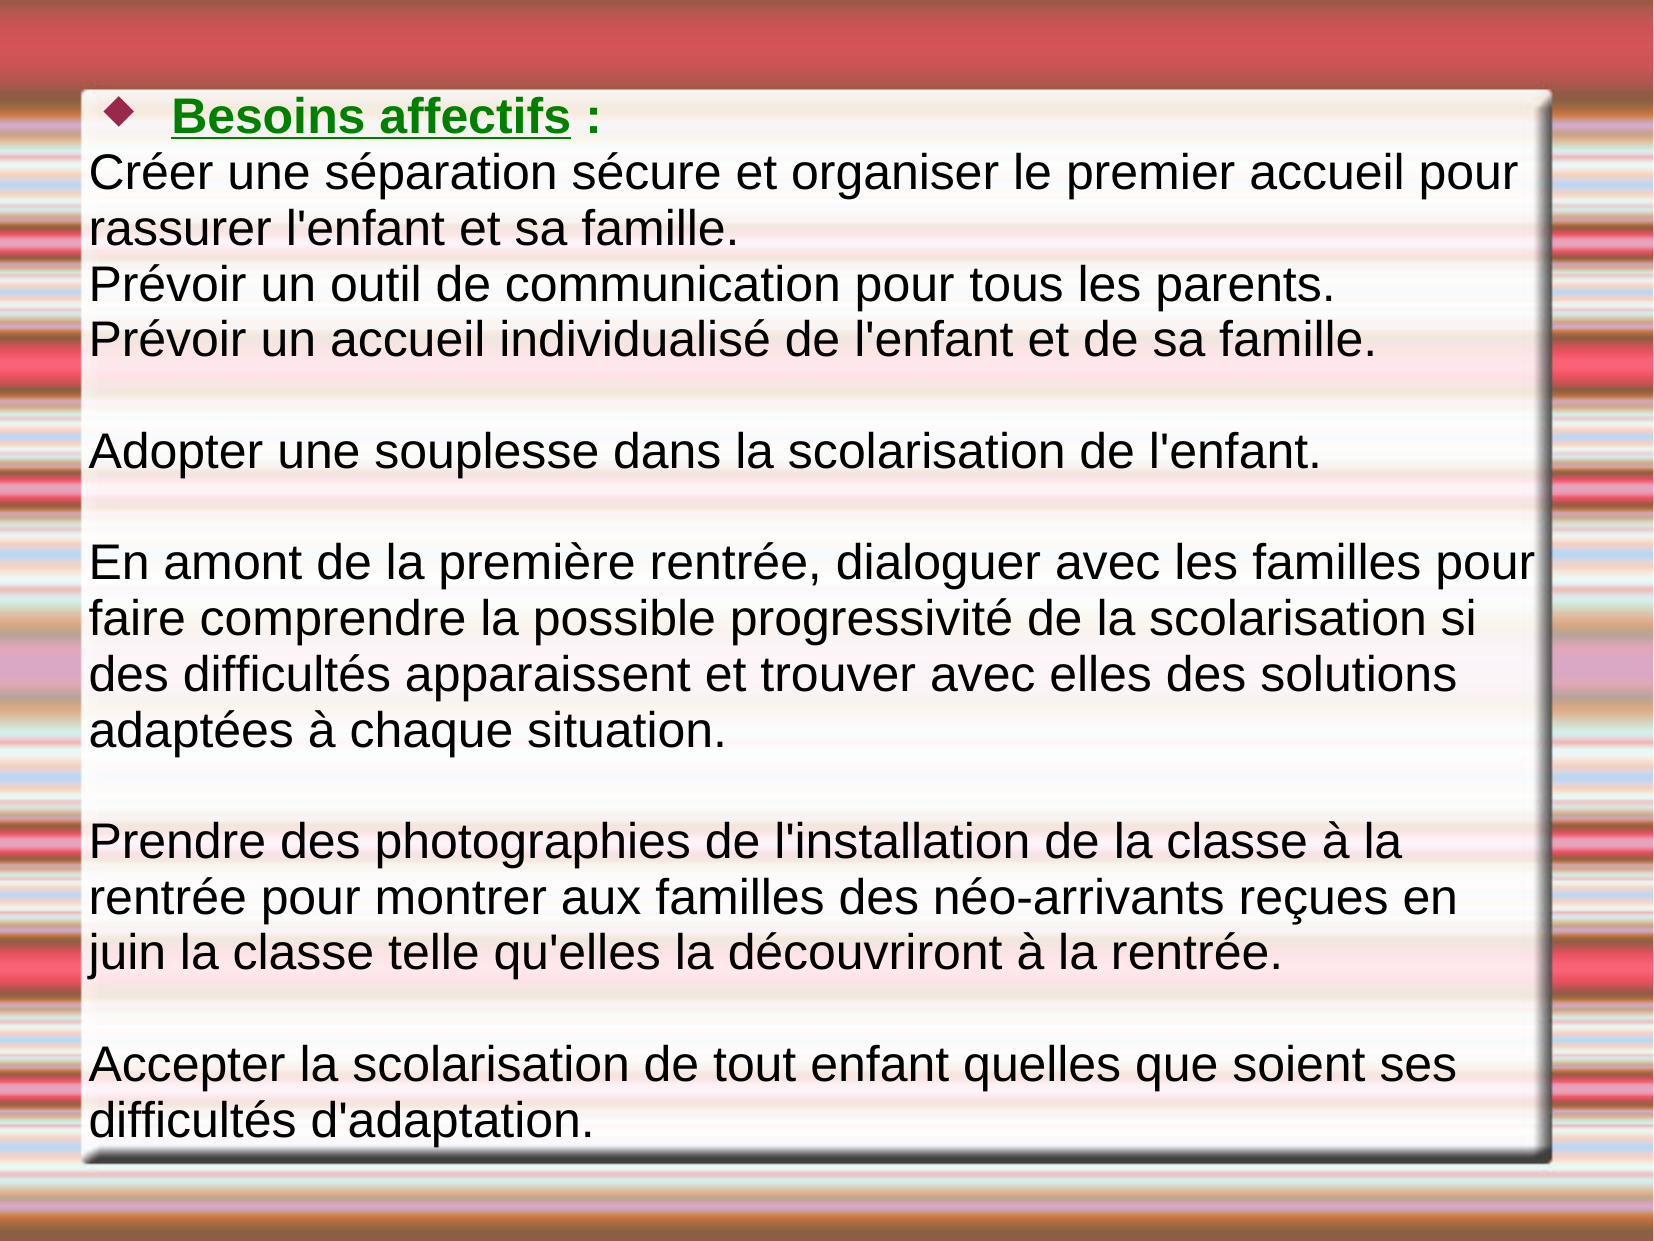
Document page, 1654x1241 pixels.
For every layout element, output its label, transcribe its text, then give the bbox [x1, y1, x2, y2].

list Besoins affectifs : Créer une séparation sécure et organiser le premier accueil pour rassurer l'enfant et sa famille. Prévoir un outil de communication pour tous les parents. Prévoir un accueil individualisé de l'enfant et de sa famille. Adopter une souplesse dans la scolarisation de l'enfant. En amont de la première rentrée, dialoguer avec les familles pour faire comprendre la possible progressivité de la scolarisation si des difficultés apparaissent et trouver avec elles des solutions adaptées à chaque situation. Prendre des photographies de l'installation de la classe à la rentrée pour montrer aux familles des néo-arrivants reçues en juin la classe telle qu'elles la découvriront à la rentrée. Accepter la scolarisation de tout enfant quelles que soient ses difficultés d'adaptation. [88, 88, 1543, 1204]
picture [0, 0, 1654, 1241]
